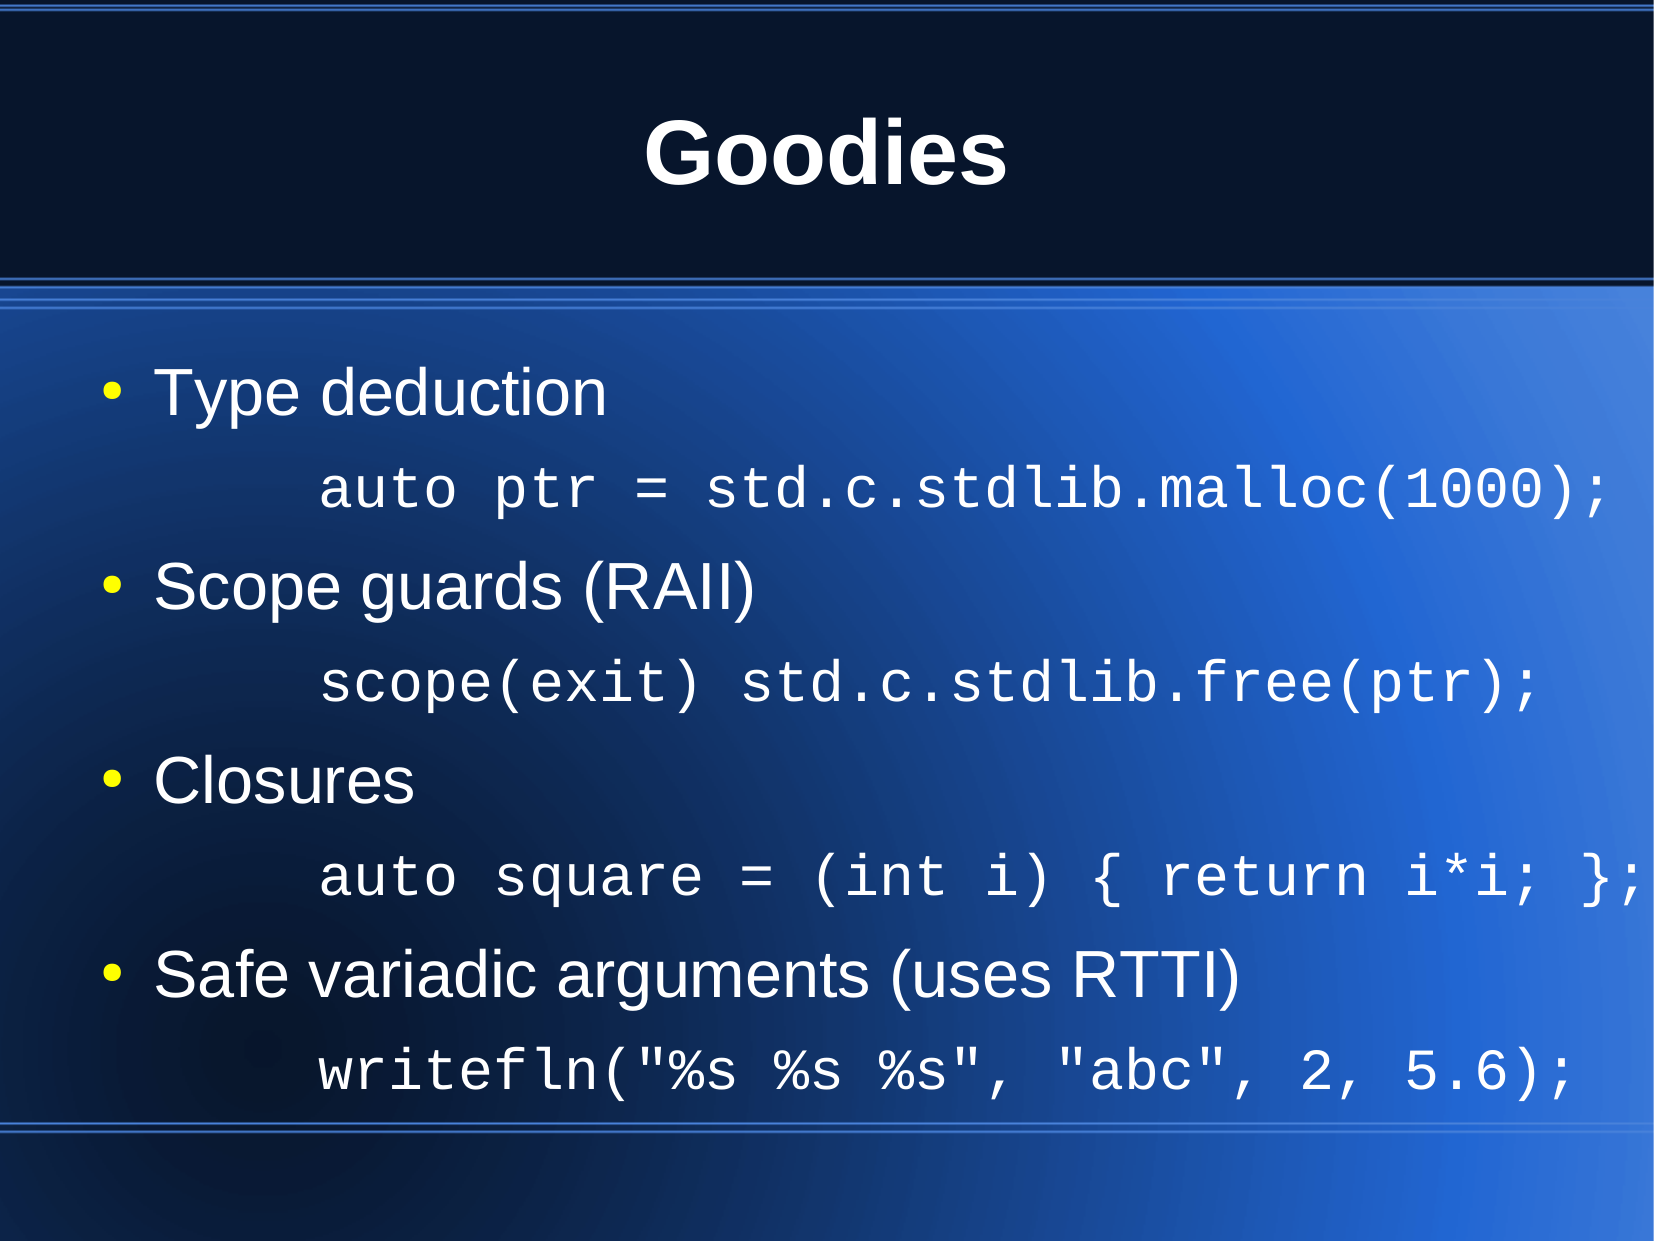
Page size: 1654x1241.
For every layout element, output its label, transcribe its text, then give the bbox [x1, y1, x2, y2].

title Goodies [82, 49, 1571, 257]
list Type deduction auto ptr = std.c.stdlib.malloc(1000); Scope guards (RAII) scope(exit) std.c.stdlib.free(ptr); Closures auto square = (int i) { return i*i; }; Safe variadic arguments (uses RTTI) writefln("%s %s %s", "abc", 2, 5.6); [82, 355, 1654, 1095]
picture [0, 0, 1654, 1241]
